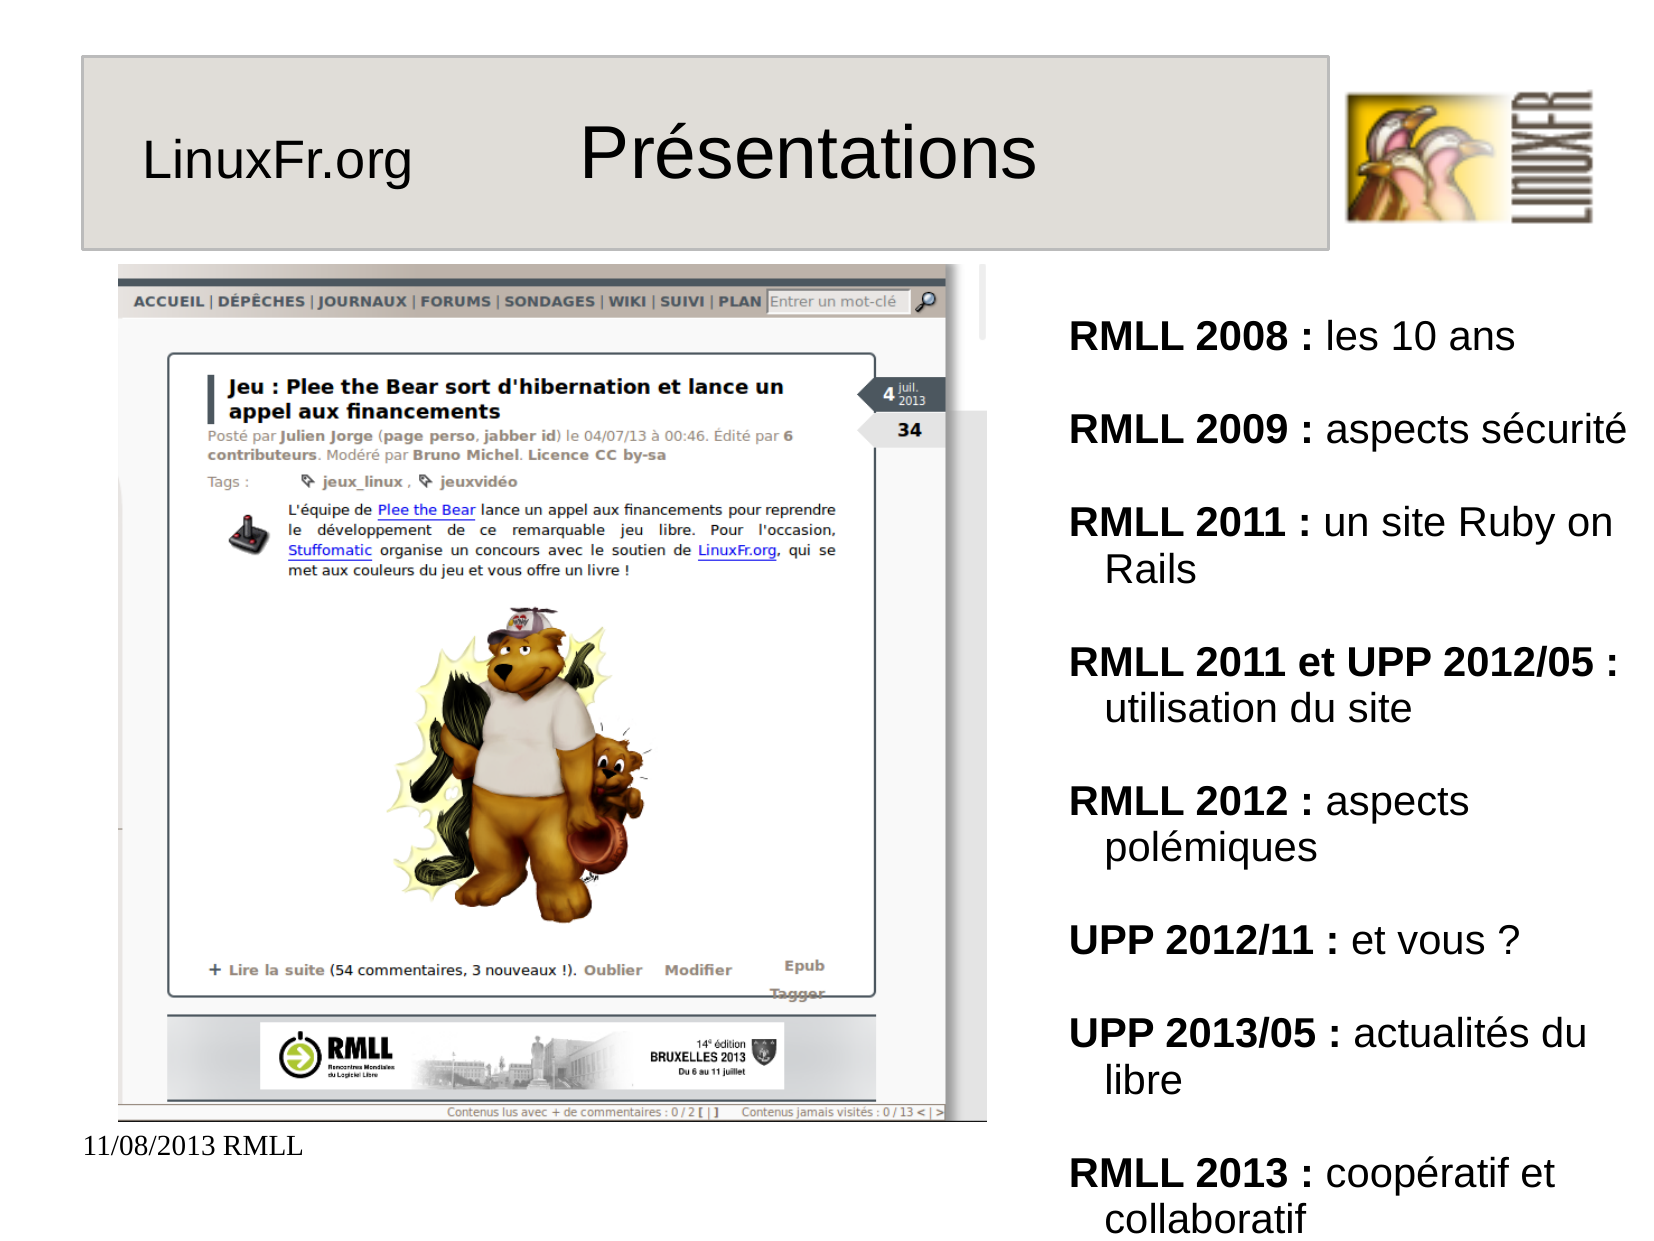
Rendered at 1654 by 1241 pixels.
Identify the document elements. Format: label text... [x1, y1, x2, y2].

title LinuxFr.org Présentations [82, 56, 1329, 250]
text_box RMLL 2008 : les 10 ans RMLL 2009 : aspects sécurité RMLL 2011 : un site Ruby on Rails RMLL 2011 et UPP 2012/05 : utilisation du site RMLL 2012 : aspects polémiques UPP 2012/11 : et vous ? UPP 2013/05 : actualités du libre RMLL 2013 : coopératif et collaboratif [1033, 312, 1654, 1163]
picture [118, 264, 987, 1123]
picture [1341, 88, 1601, 229]
